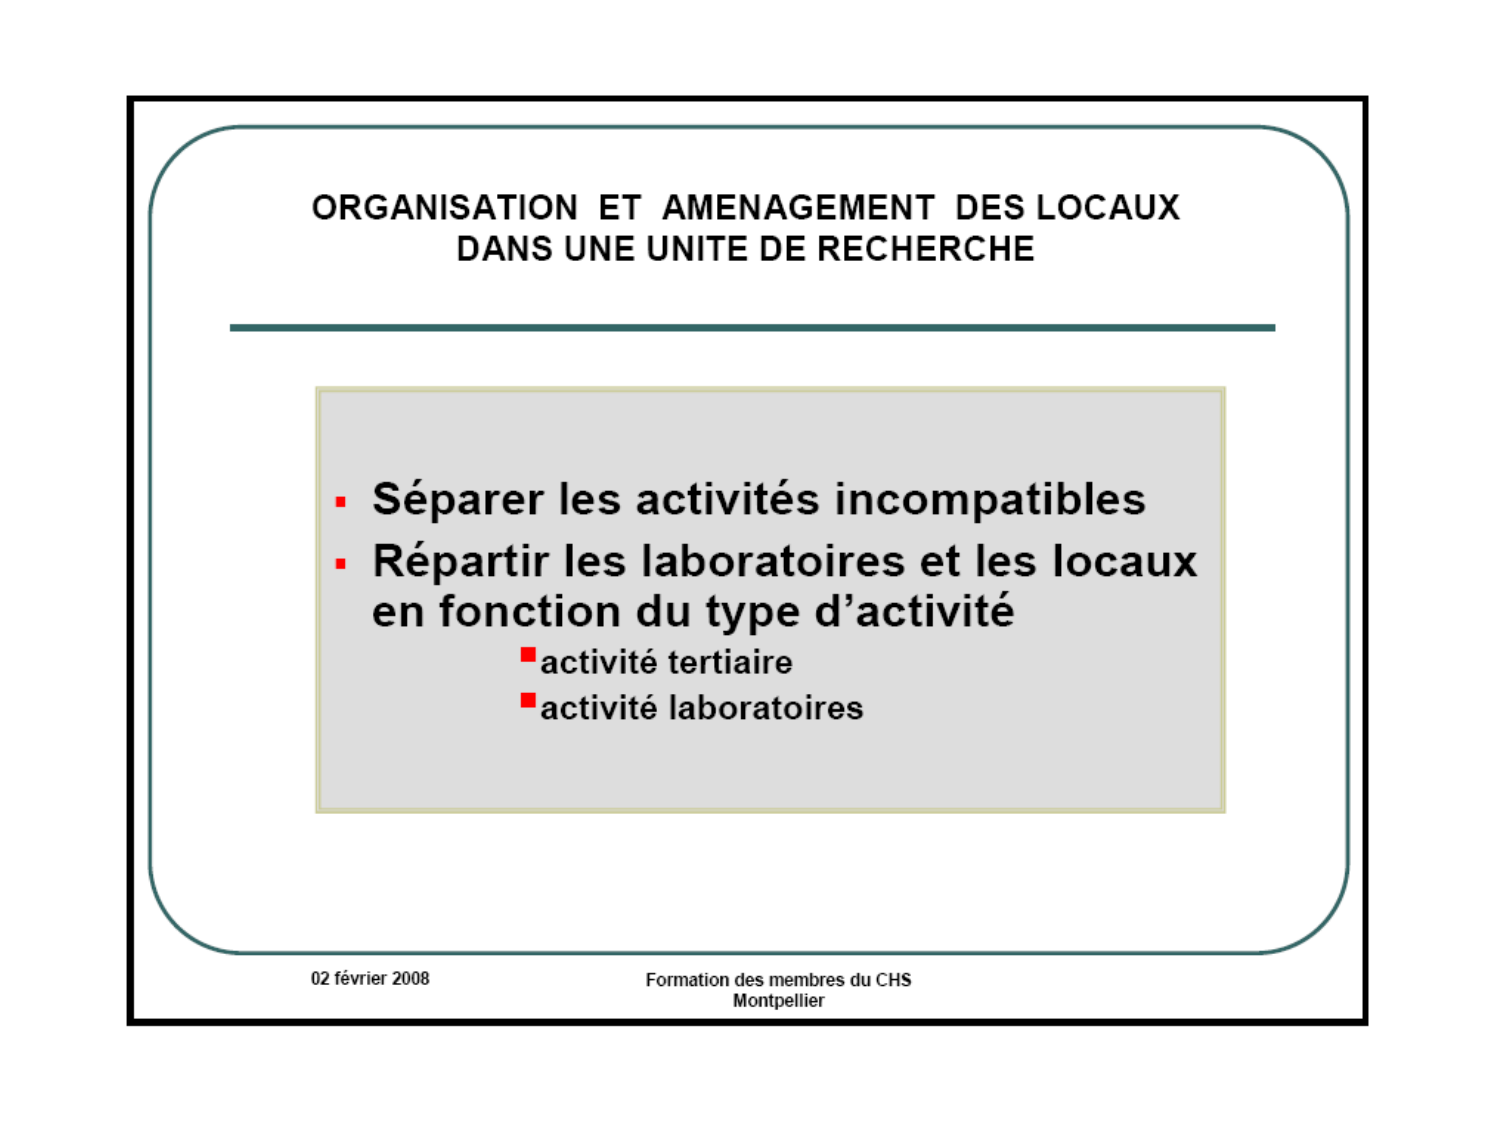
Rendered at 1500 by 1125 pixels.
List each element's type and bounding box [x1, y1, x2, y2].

picture [118, 84, 1382, 1041]
